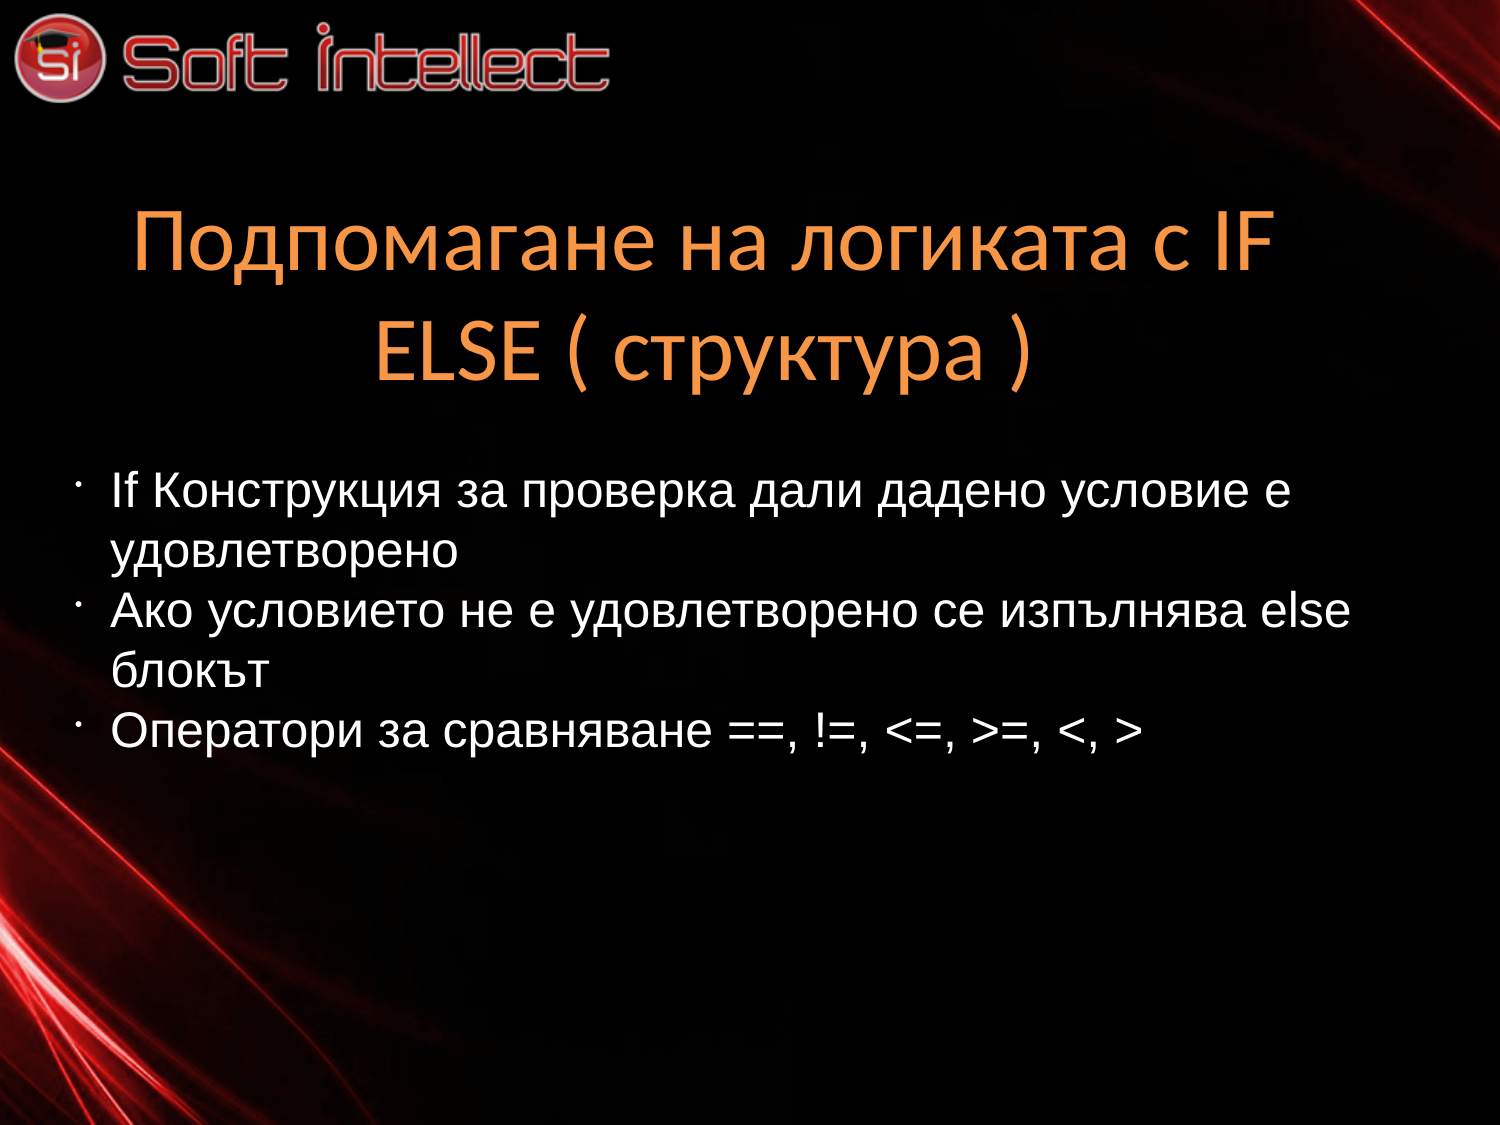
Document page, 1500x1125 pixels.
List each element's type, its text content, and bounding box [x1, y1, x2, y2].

text_box Подпомагане на логиката с IF ELSE ( структура ) [29, 195, 1380, 383]
text_box If Конструкция за проверка дали дадено условие е удовлетворено Ако условието не е удовлетворено се изпълнява else блокът Оператори за сравняване ==, !=, <=, >=, <, > [60, 450, 1410, 780]
picture [0, 0, 1500, 1125]
